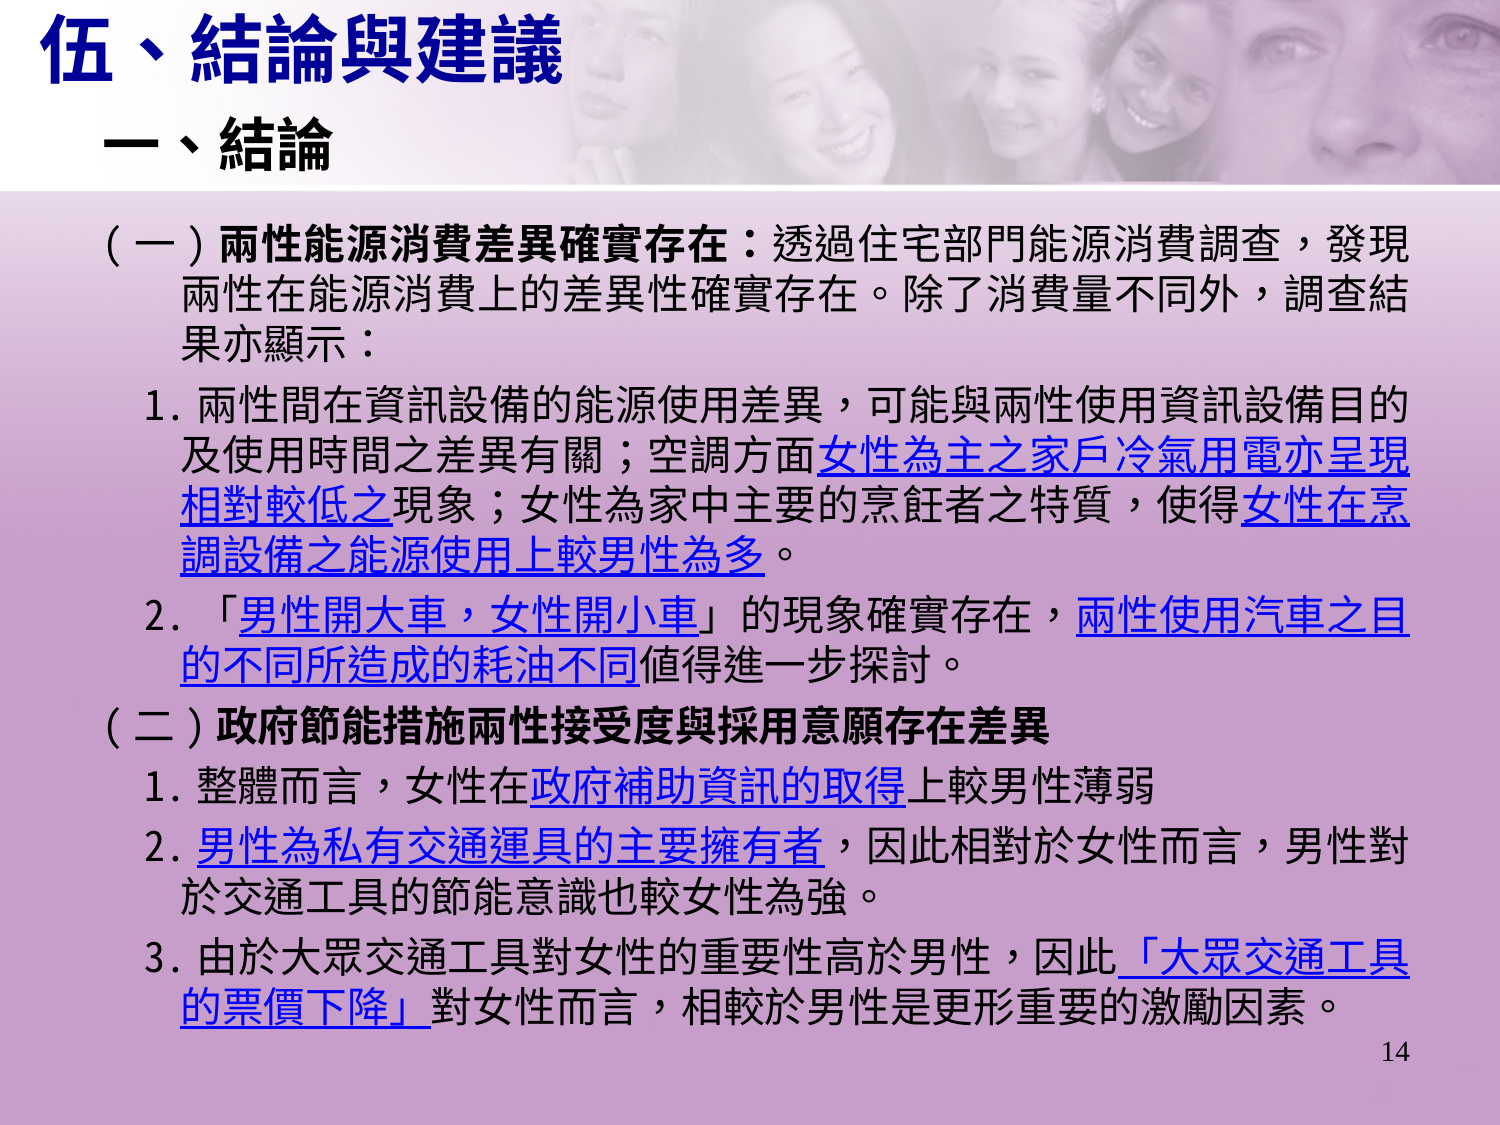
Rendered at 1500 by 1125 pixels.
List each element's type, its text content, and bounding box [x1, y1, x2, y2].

picture [0, 0, 1500, 1125]
text_box <編號> [1074, 1024, 1426, 1103]
text_box 一、結論 [87, 99, 351, 186]
text_box (一)兩性能源消費差異確實存在：透過住宅部門能源消費調查，發現兩性在能源消費上的差異性確實存在。除了消費量不同外，調查結果亦顯示： 1.兩性間在資訊設備的能源使用差異，可能與兩性使用資訊設備目的及使用時間之差異有關；空調方面女性為主之家戶冷氣用電亦呈現相對較低之現象；女性為家中主要的烹飪者之特質，使得女性在烹調設備之能源使用上較男性為多。 2.「男性開大車，女性開小車」的現象確實存在，兩性使用汽車之目的不同所造成的耗油不同値得進一步探討。 (二)政府節能措施兩性接受度與採用意願存在差異 1.整體而言，女性在政府補助資訊的取得上較男性薄弱 2.男性為私有交通運具的主要擁有者，因此相對於女性而言，男性對於交通工具的節能意識也較女性為強。 3.由於大眾交通工具對女性的重要性高於男性，因此「大眾交通工具的票價下降」對女性而言，相較於男性是更形重要的激勵因素。 [87, 149, 1426, 924]
text_box 伍、結論與建議 [24, 0, 580, 101]
